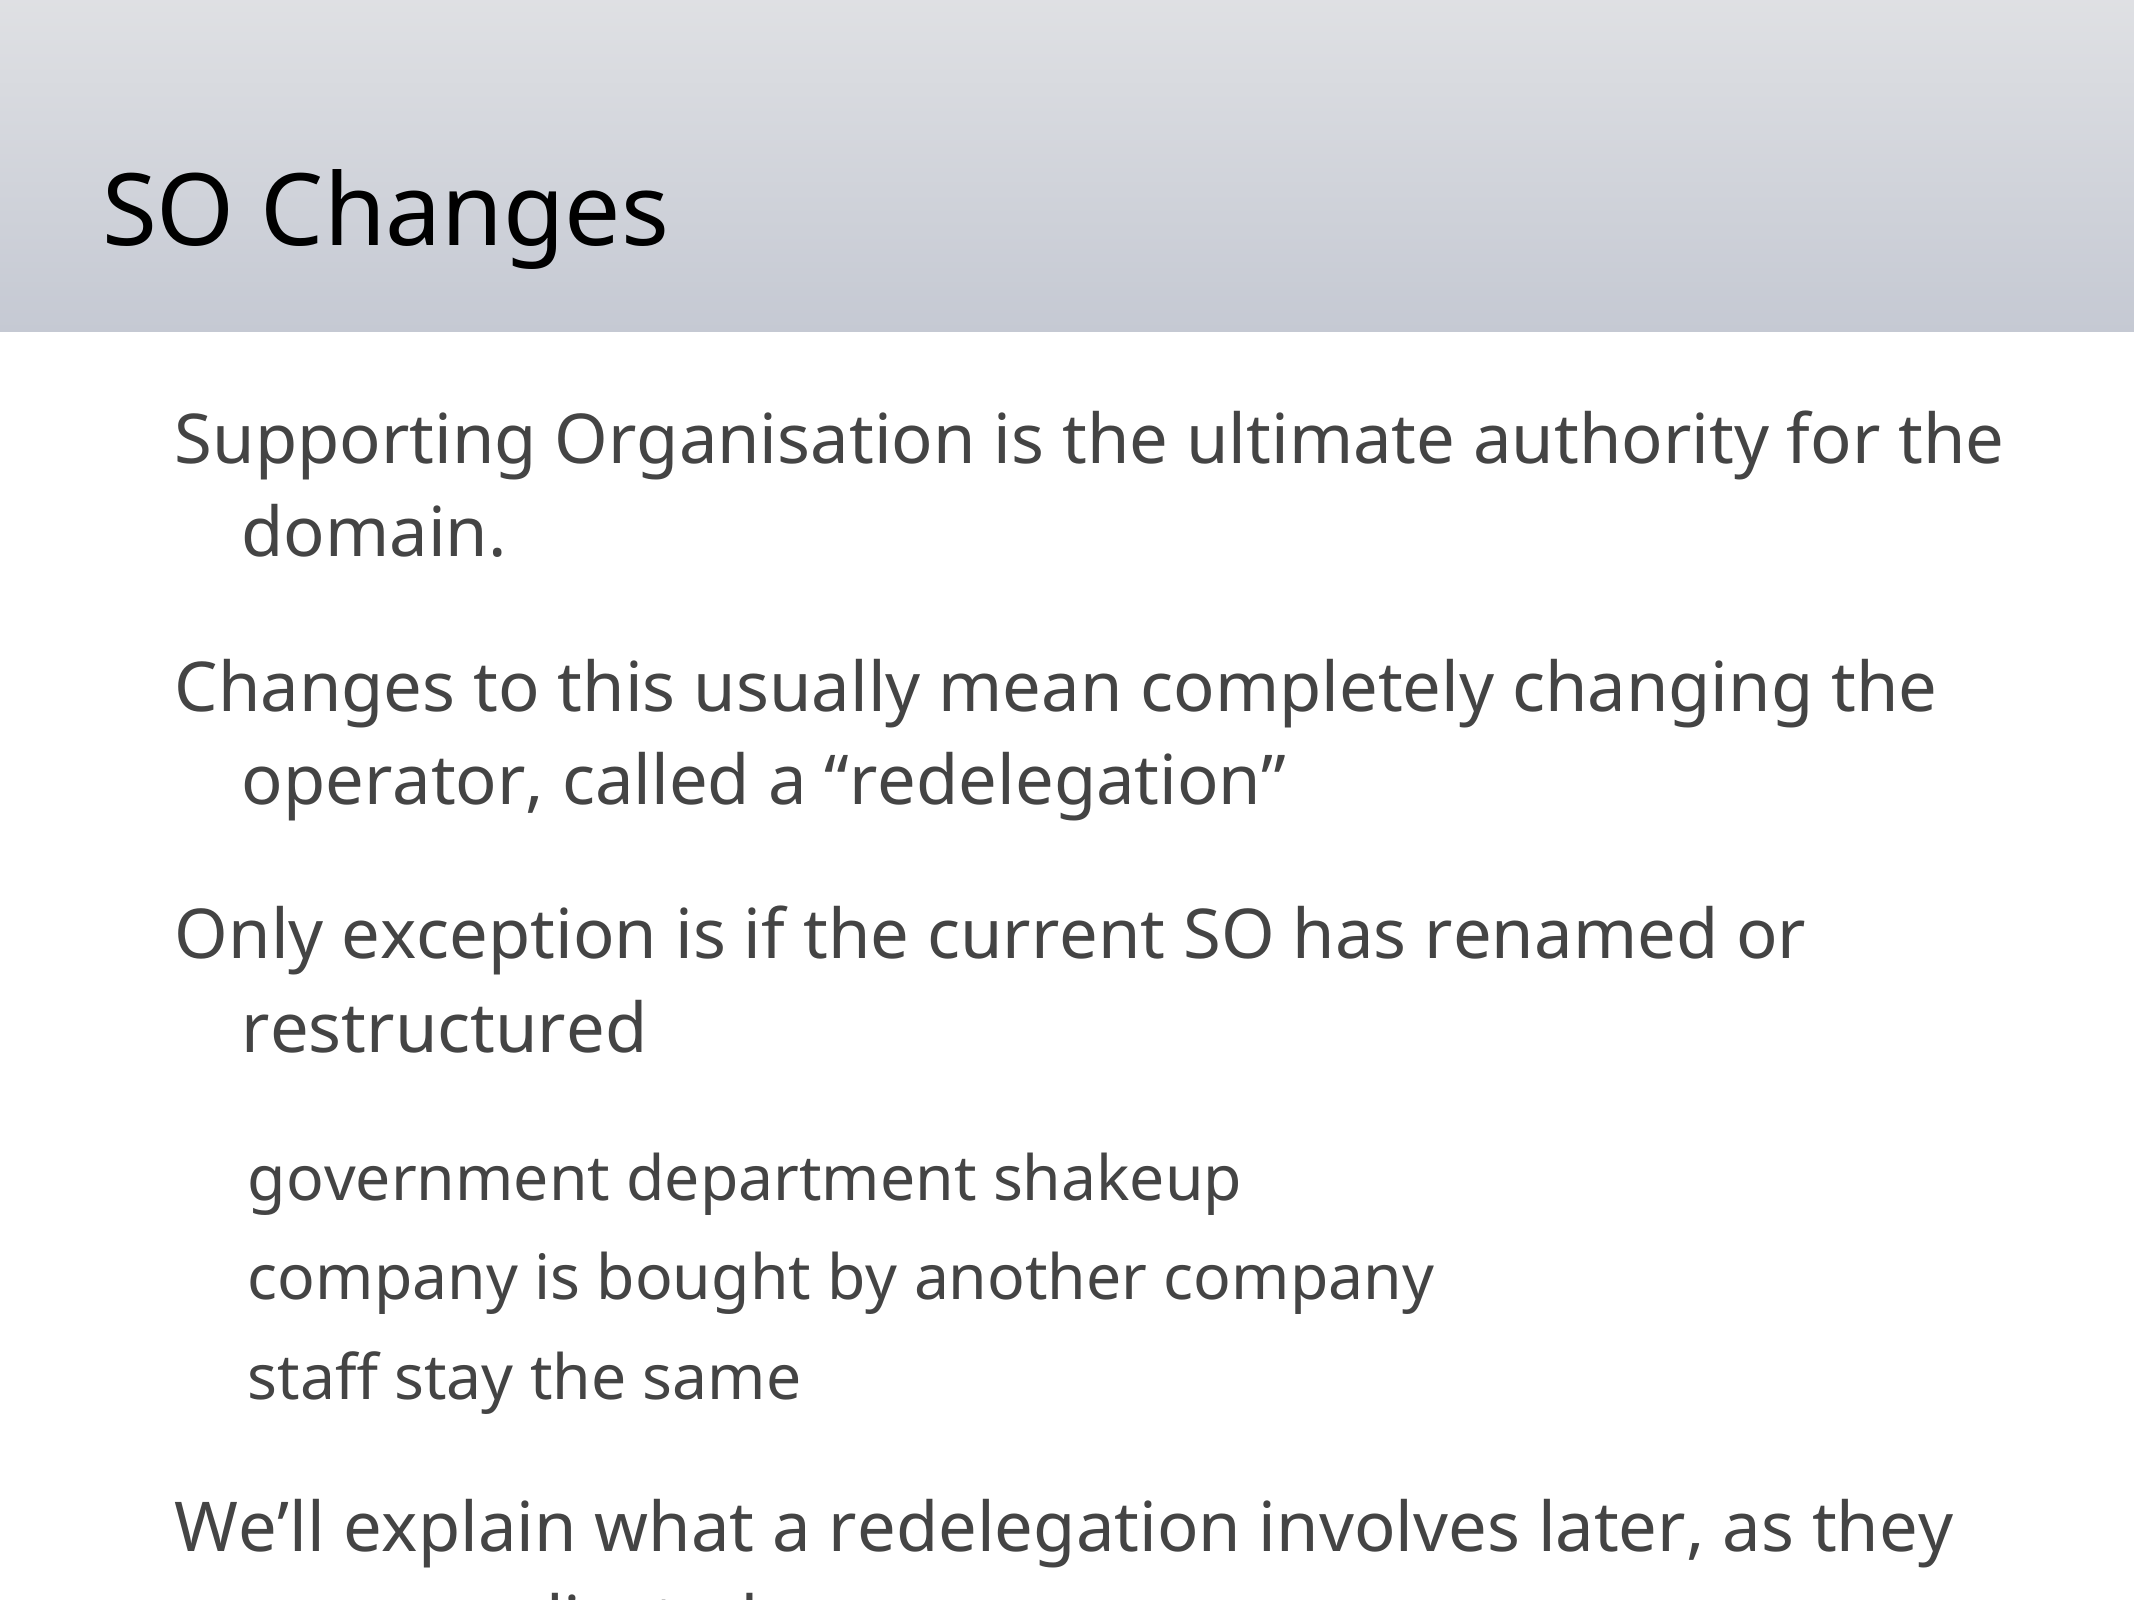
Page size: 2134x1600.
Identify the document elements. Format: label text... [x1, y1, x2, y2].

text_box [0, 0, 2134, 332]
list Supporting Organisation is the ultimate authority for the domain. Changes to this usually mean completely changing the operator, called a “redelegation” Only exception is if the current SO has renamed or restructured government department shakeup company is bought by another company staff stay the same We’ll explain what a redelegation involves later, as they are complicated. [93, 381, 2040, 1554]
title SO Changes [93, 54, 2040, 284]
